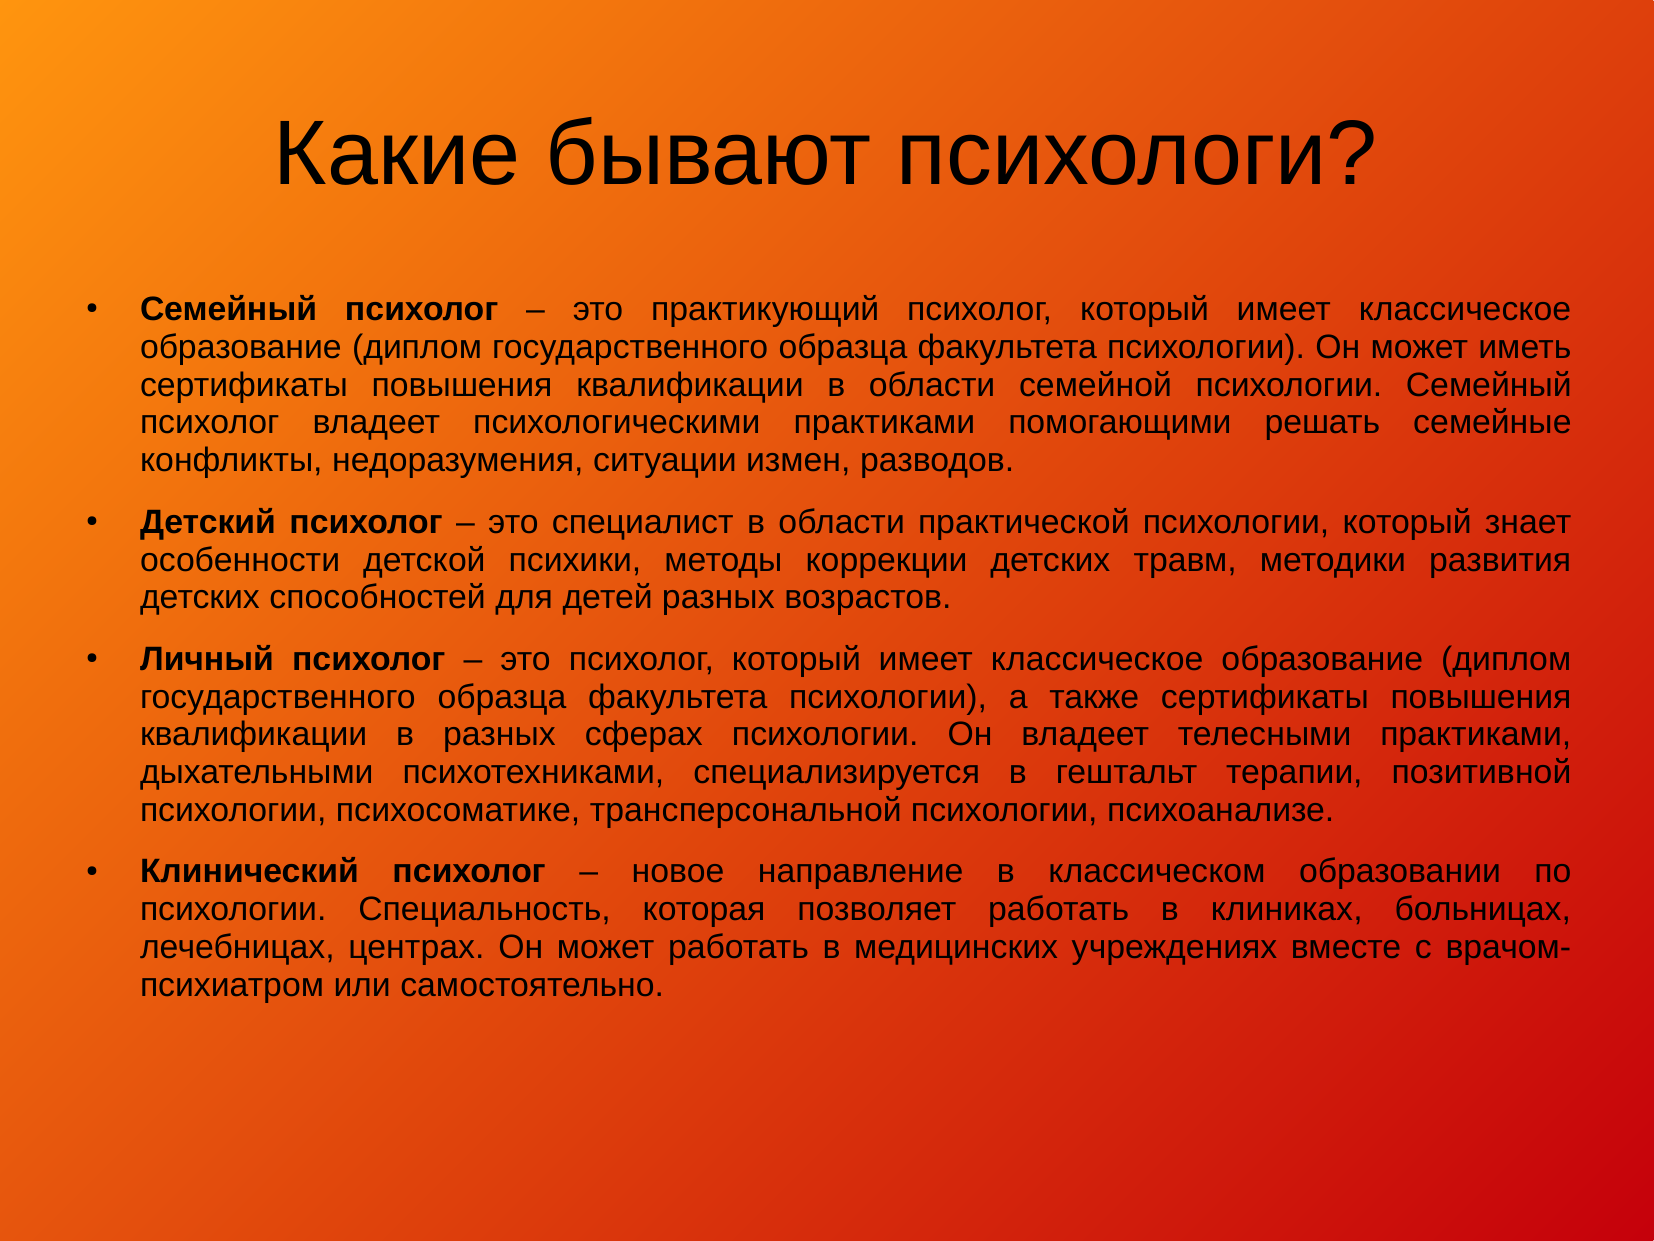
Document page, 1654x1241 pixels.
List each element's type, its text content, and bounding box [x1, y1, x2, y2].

list Семейный психолог – это практикующий психолог, который имеет классическое образование (диплом государственного образца факультета психологии). Он может иметь сертификаты повышения квалификации в области семейной психологии. Семейный психолог владеет психологическими практиками помогающими решать семейные конфликты, недоразумения, ситуации измен, разводов. Детский психолог – это специалист в области практической психологии, который знает особенности детской психики, методы коррекции детских травм, методики развития детских способностей для детей разных возрастов. Личный психолог – это психолог, который имеет классическое образование (диплом государственного образца факультета психологии), а также сертификаты повышения квалификации в разных сферах психологии. Он владеет телесными практиками, дыхательными психотехниками, специализируется в гештальт терапии, позитивной психологии, психосоматике, трансперсональной психологии, психоанализе. Клинический психолог – новое направление в классическом образовании по психологии. Специальность, которая позволяет работать в клиниках, больницах, лечебницах, центрах. Он может работать в медицинских учреждениях вместе с врачом-психиатром или самостоятельно. [82, 290, 1571, 1010]
title Какие бывают психологи? [82, 49, 1571, 257]
